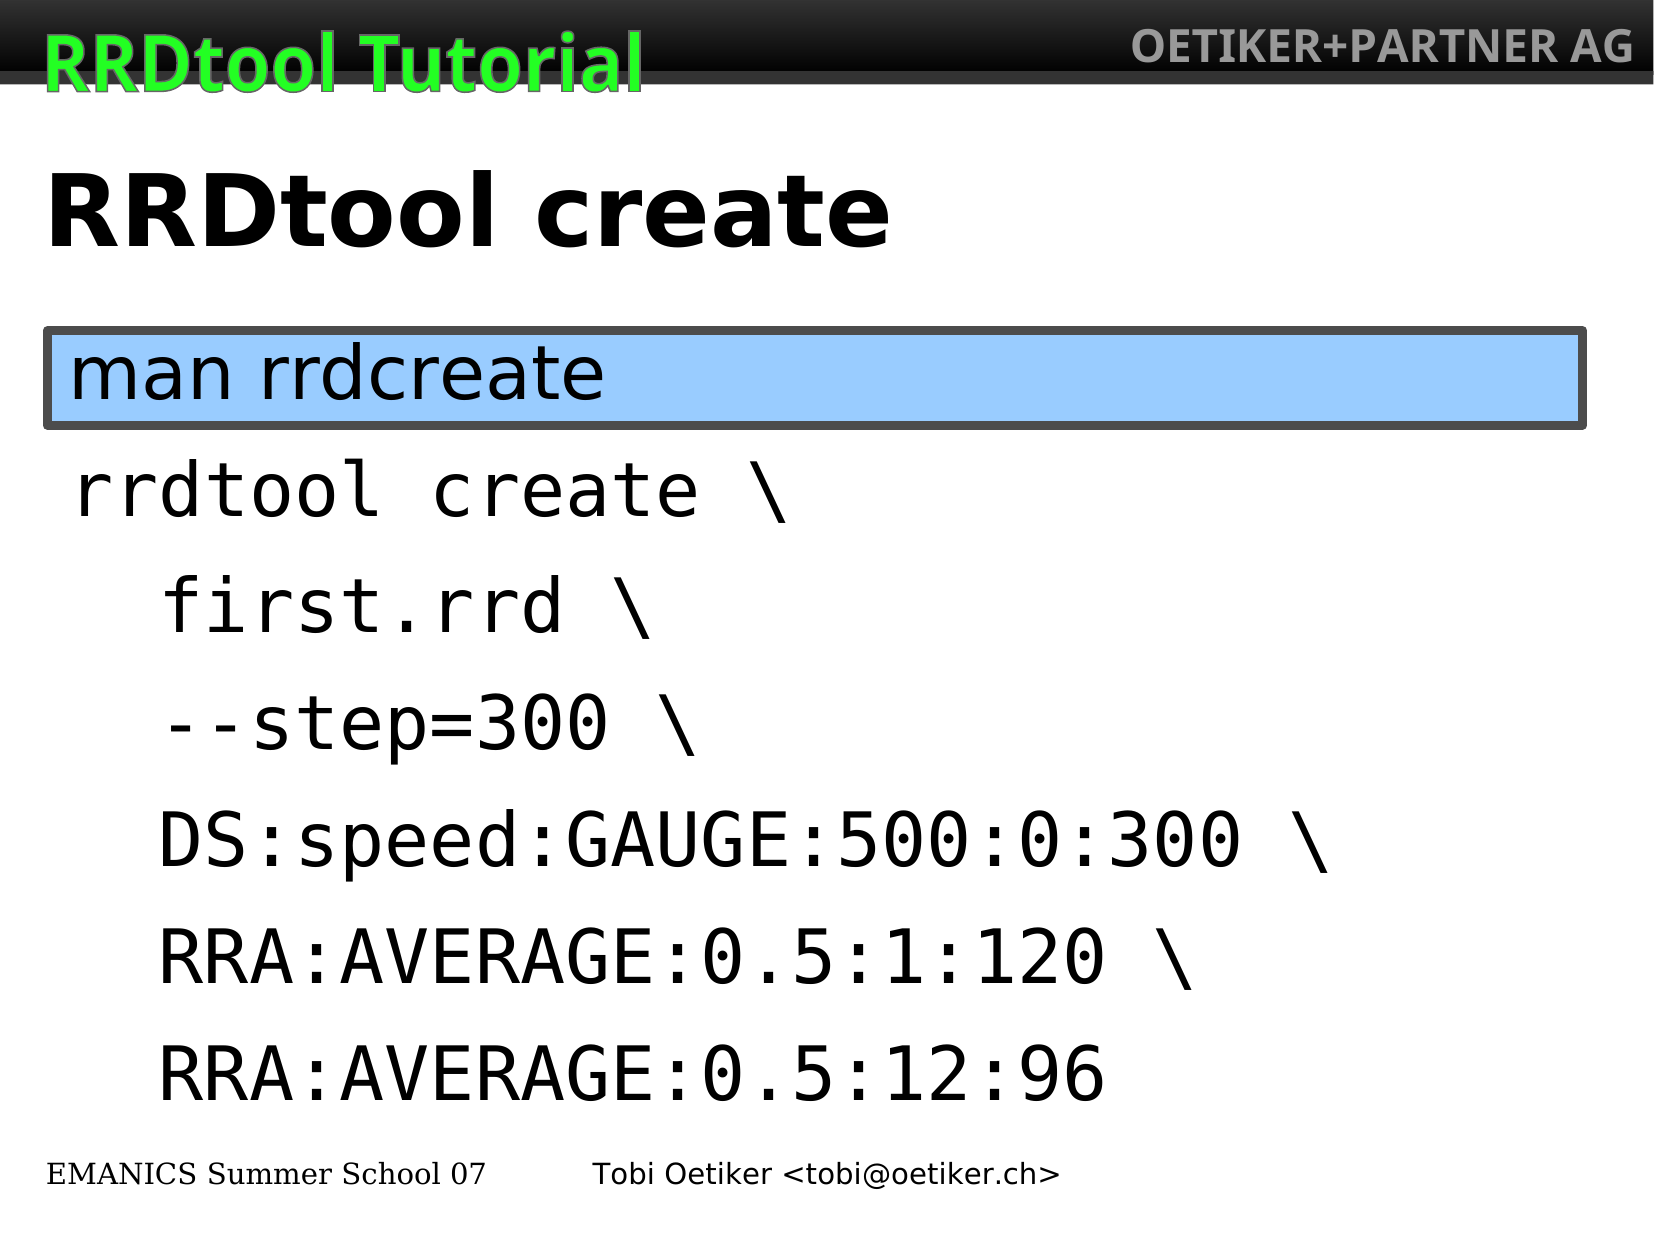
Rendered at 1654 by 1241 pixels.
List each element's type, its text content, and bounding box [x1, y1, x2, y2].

list man rrdcreate rrdtool create \ first.rrd \ --step=300 \ DS:speed:GAUGE:500:0:300 \ RRA:AVERAGE:0.5:1:120 \ RRA:AVERAGE:0.5:12:96 [50, 329, 1571, 1118]
text_box [1571, 330, 1583, 426]
title RRDtool create [43, 137, 1582, 287]
